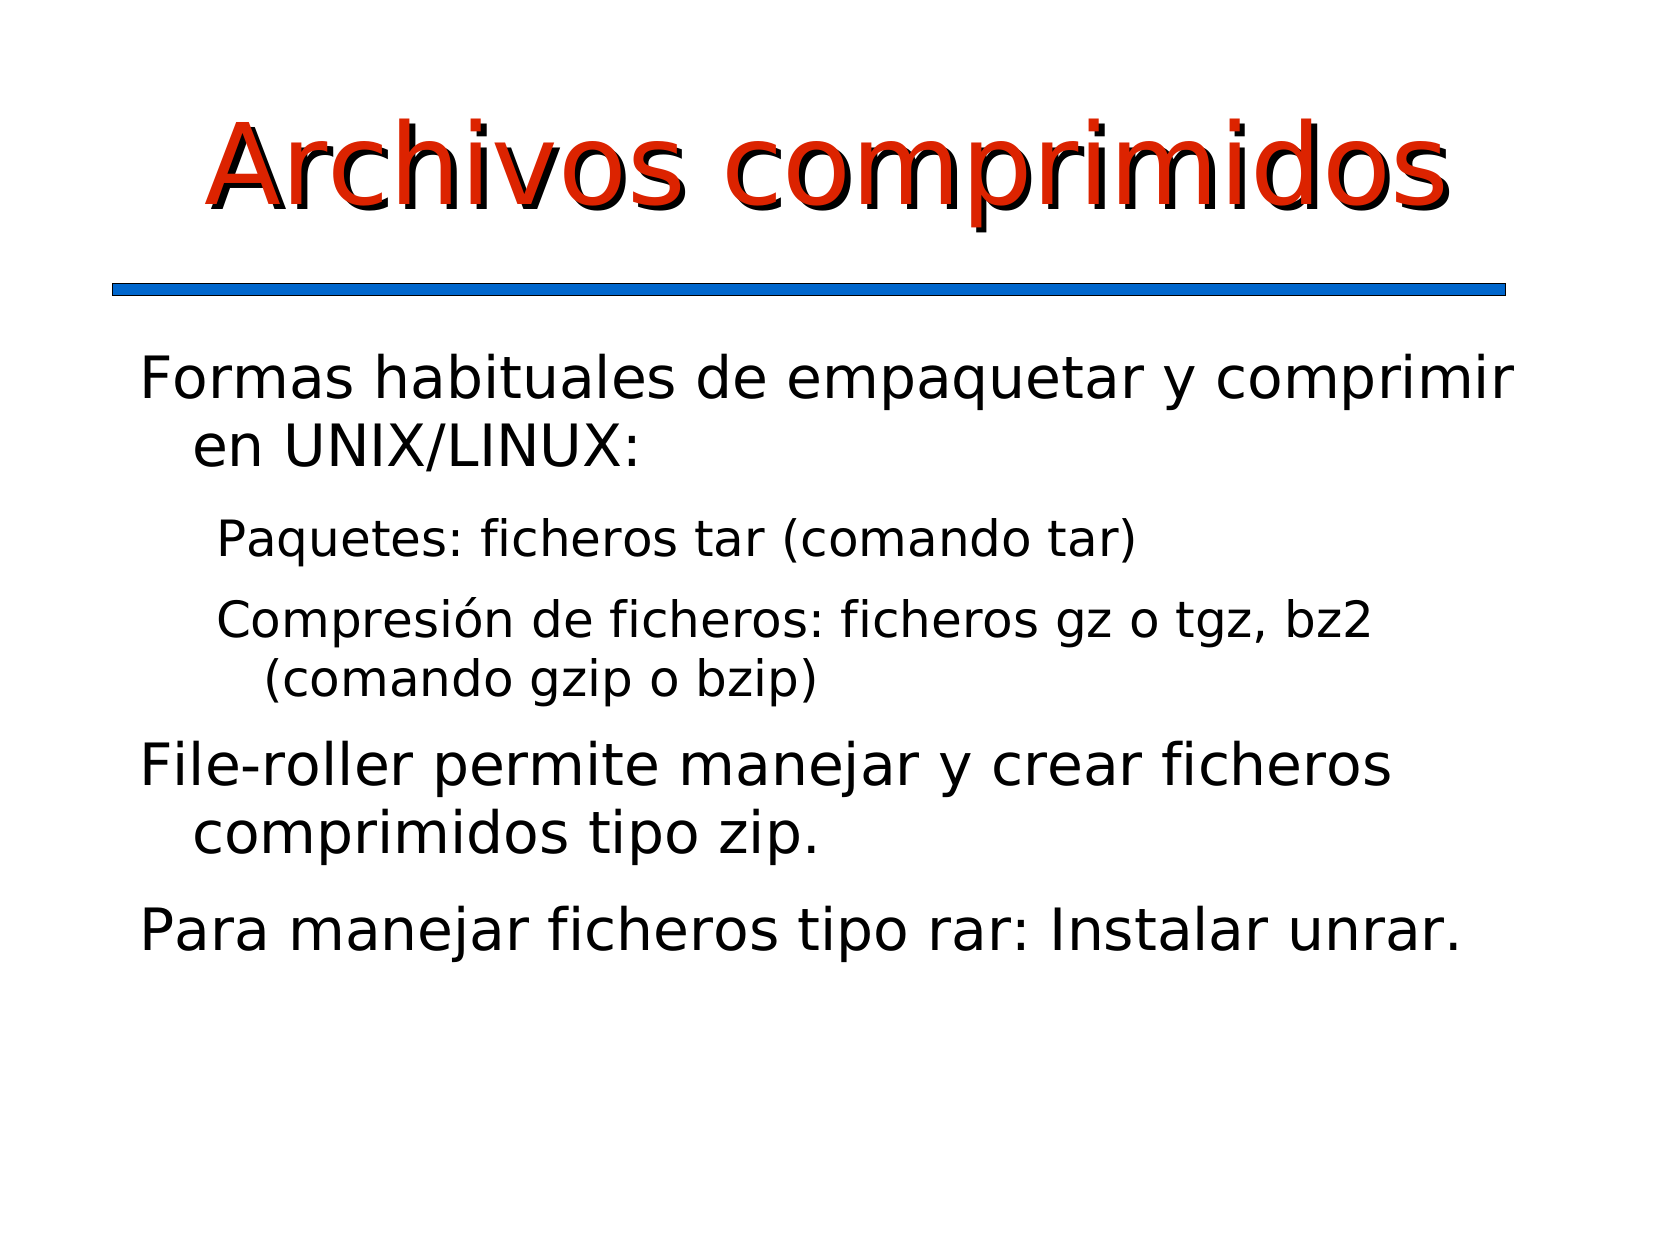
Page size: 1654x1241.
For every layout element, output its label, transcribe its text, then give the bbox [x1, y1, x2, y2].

list Formas habituales de empaquetar y comprimir en UNIX/LINUX: Paquetes: ficheros tar (comando tar) Compresión de ficheros: ficheros gz o tgz, bz2 (comando gzip o bzip) File-roller permite manejar y crear ficheros comprimidos tipo zip. Para manejar ficheros tipo rar: Instalar unrar. [121, 344, 1625, 1127]
title Archivos comprimidos [121, 61, 1534, 269]
